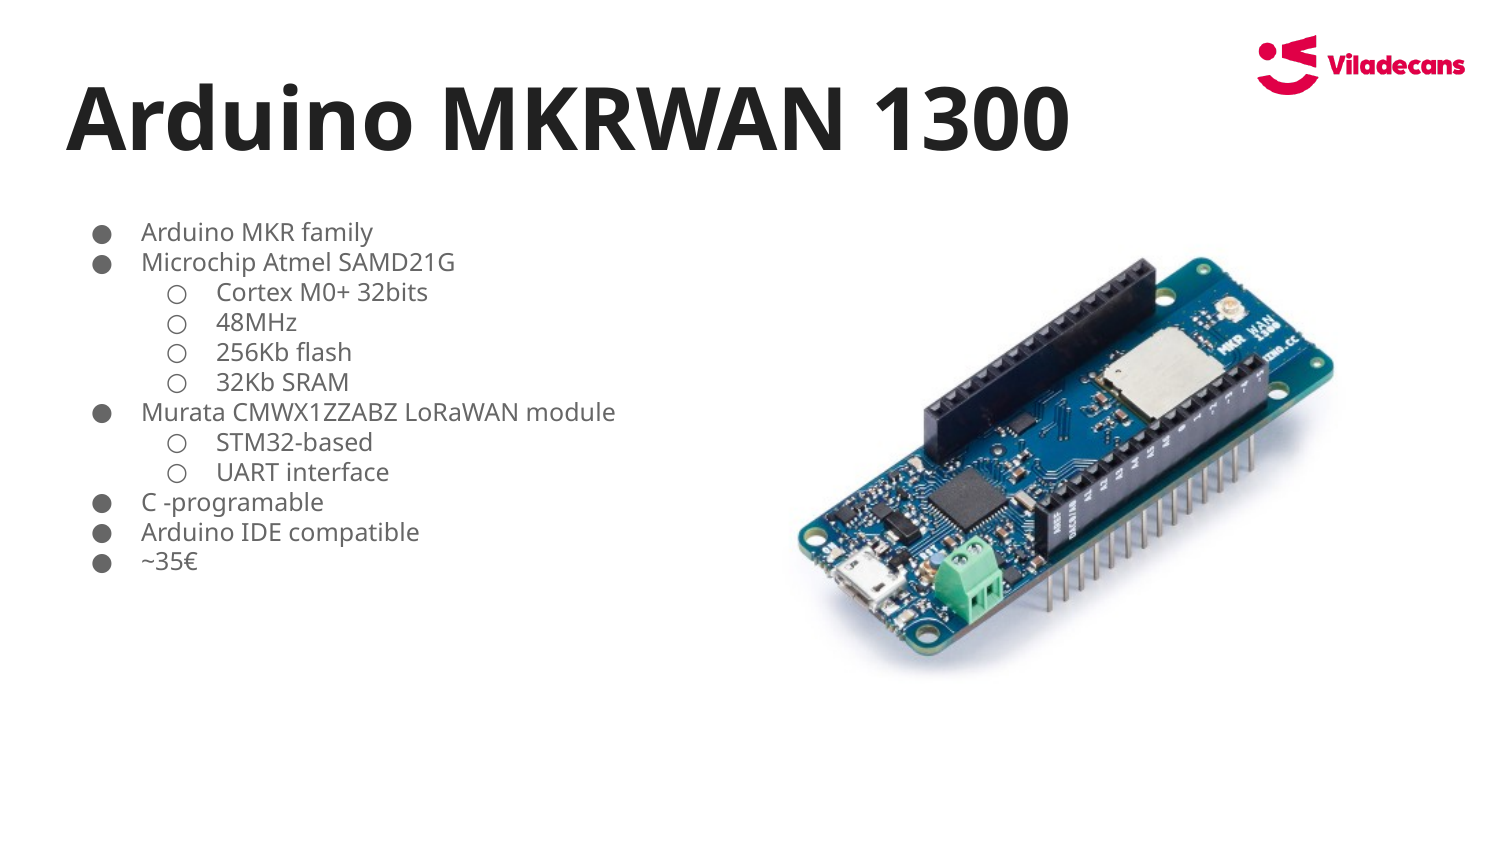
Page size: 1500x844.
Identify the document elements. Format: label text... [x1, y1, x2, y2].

picture [724, 201, 1409, 715]
list Arduino MKR family Microchip Atmel SAMD21G Cortex M0+ 32bits 48MHz 256Kb flash 32Kb SRAM Murata CMWX1ZZABZ LoRaWAN module STM32-based UART interface C -programable Arduino IDE compatible ~35€ [51, 201, 718, 750]
title Arduino MKRWAN 1300 [51, 48, 1449, 180]
picture [1257, 35, 1465, 95]
